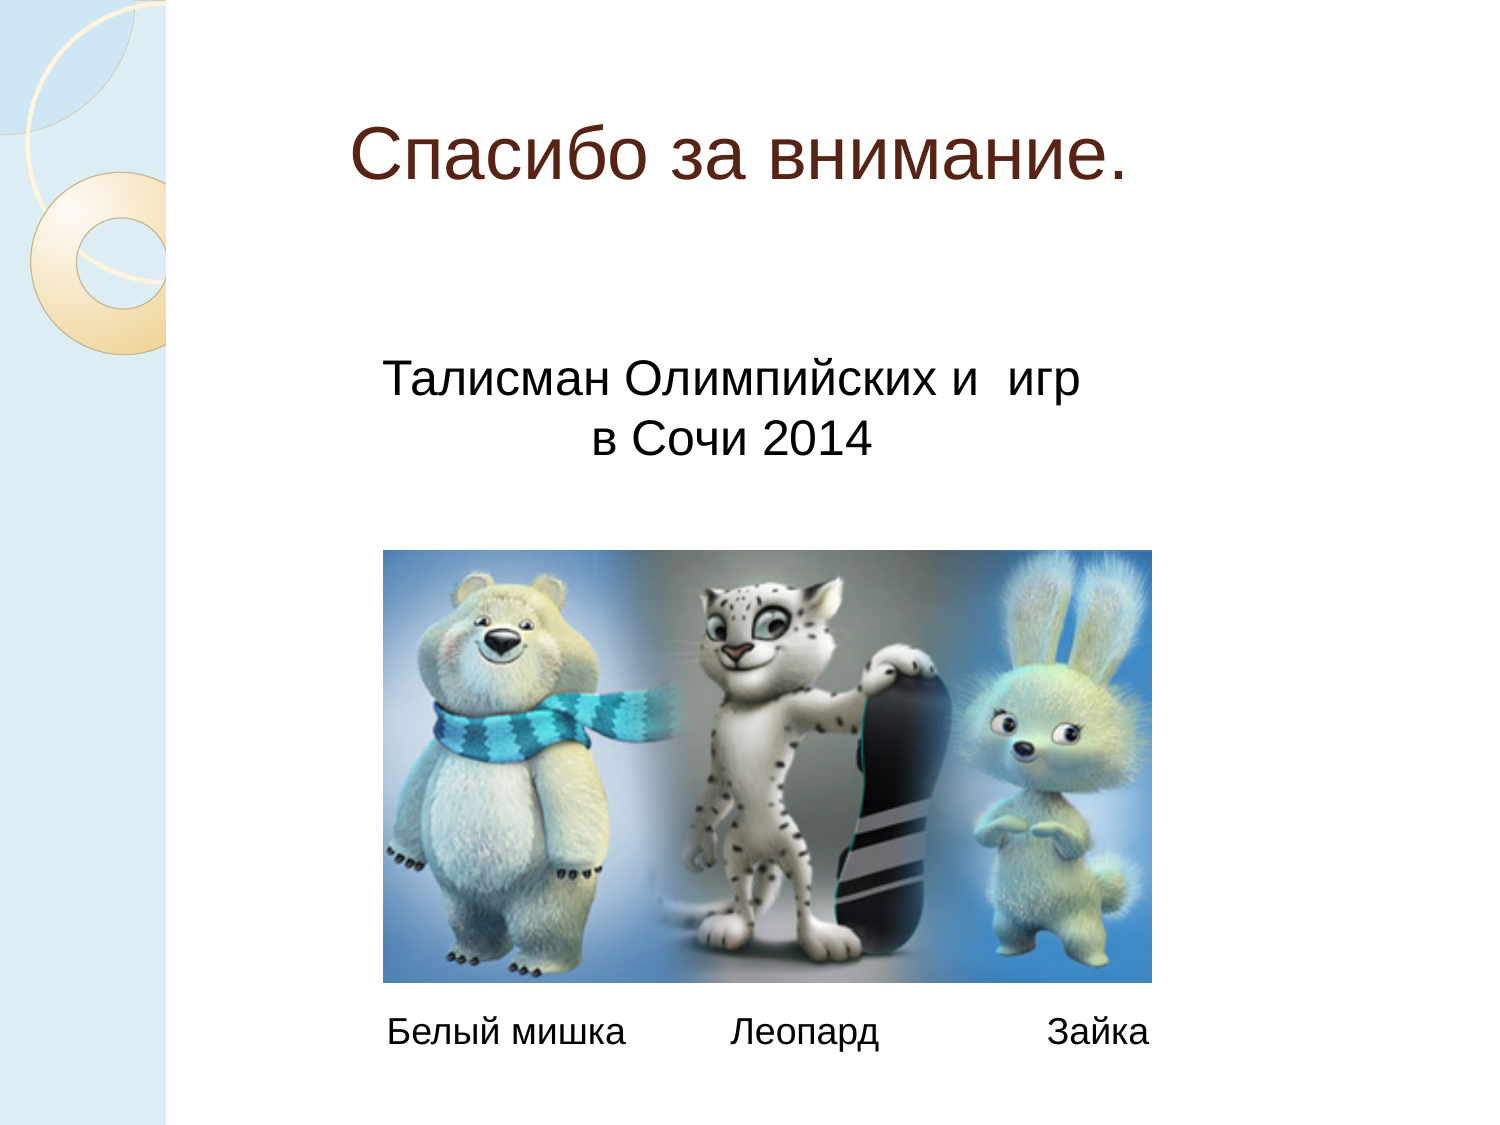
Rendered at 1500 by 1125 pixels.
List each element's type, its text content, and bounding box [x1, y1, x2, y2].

title Спасибо за внимание. [75, 7, 1425, 261]
text_box Талисман Олимпийских и игр в Сочи 2014 [357, 338, 1108, 473]
picture [383, 550, 1152, 983]
text_box Белый мишка Леопард Зайка [371, 999, 1187, 1060]
